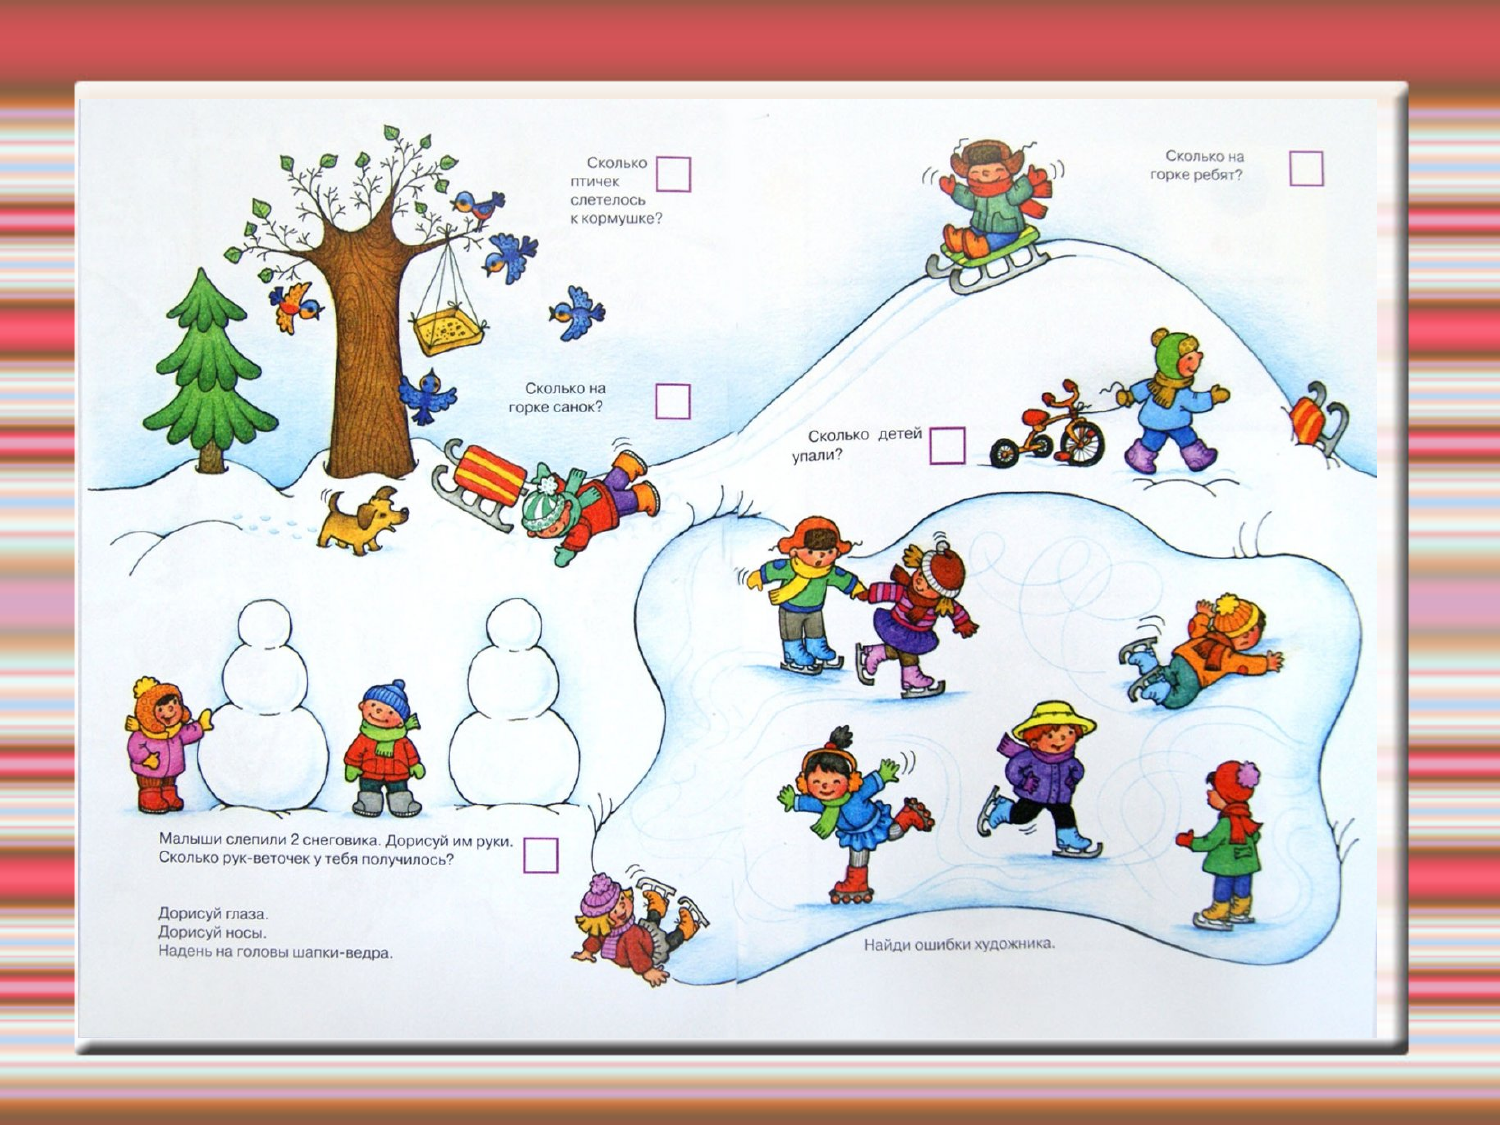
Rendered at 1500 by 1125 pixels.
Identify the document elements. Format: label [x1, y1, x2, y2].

picture [78, 99, 1377, 1038]
